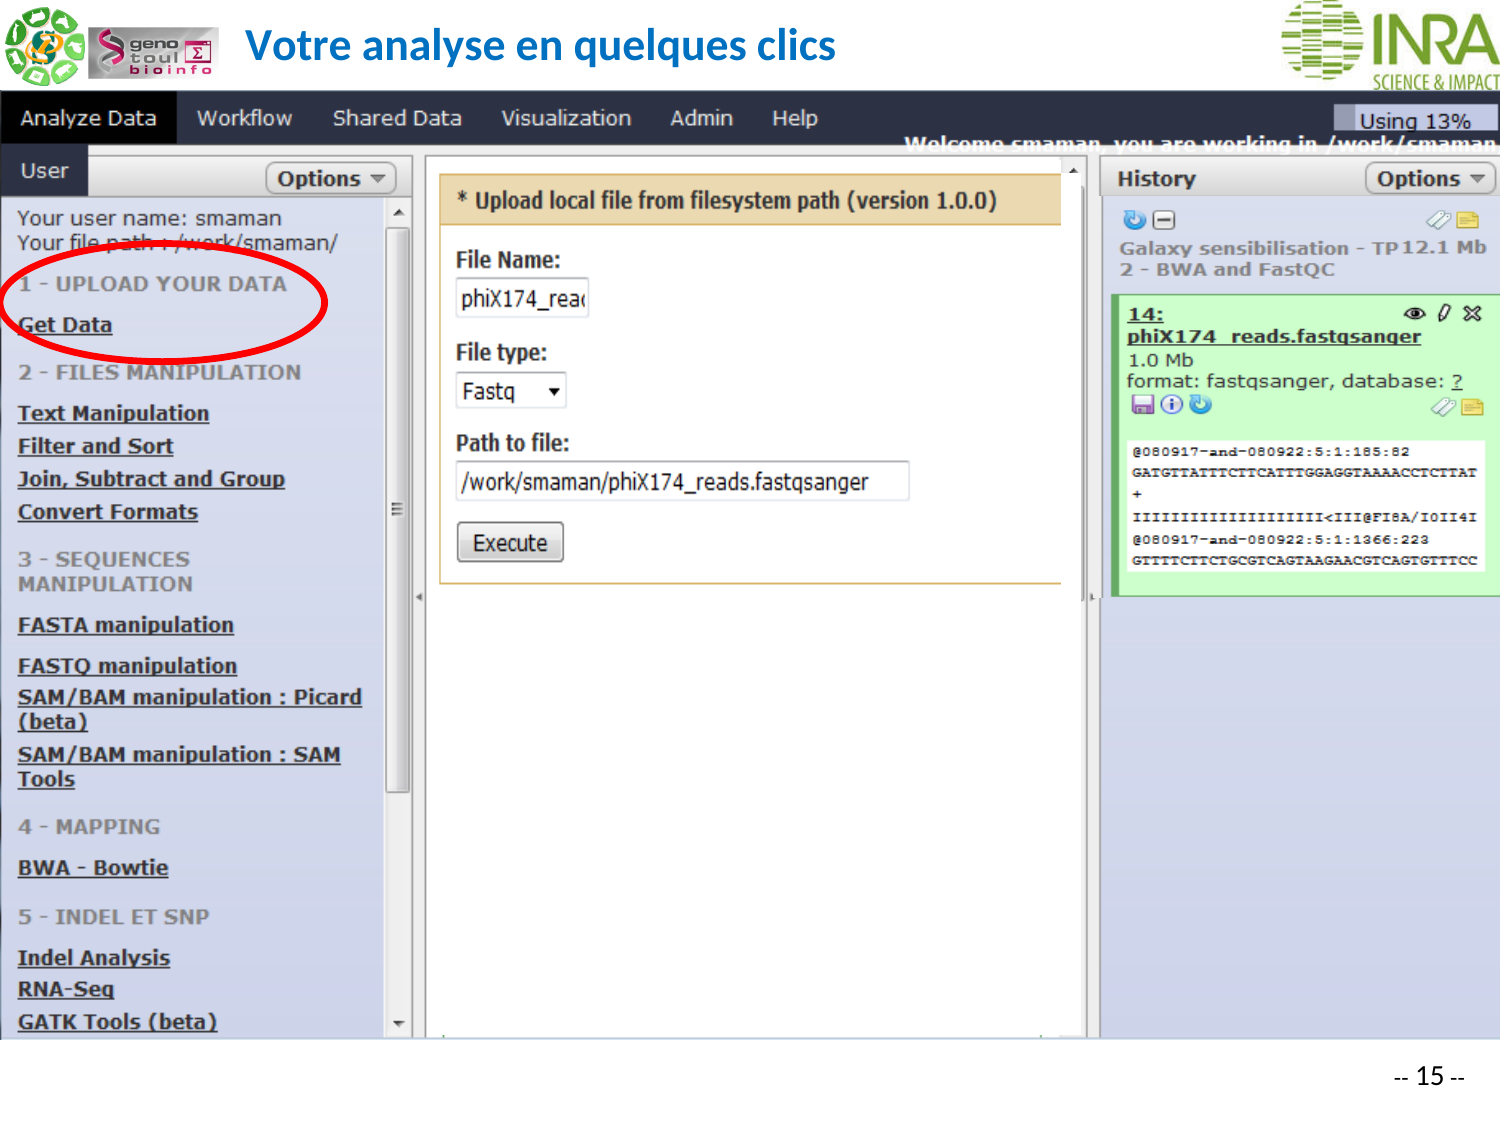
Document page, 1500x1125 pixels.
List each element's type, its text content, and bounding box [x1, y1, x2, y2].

picture [0, 0, 1500, 1040]
picture [88, 27, 219, 79]
text_box [431, 173, 1081, 1035]
picture [5, 7, 85, 86]
picture [4, 247, 321, 358]
text_box Votre analyse en quelques clics [230, 19, 1400, 90]
